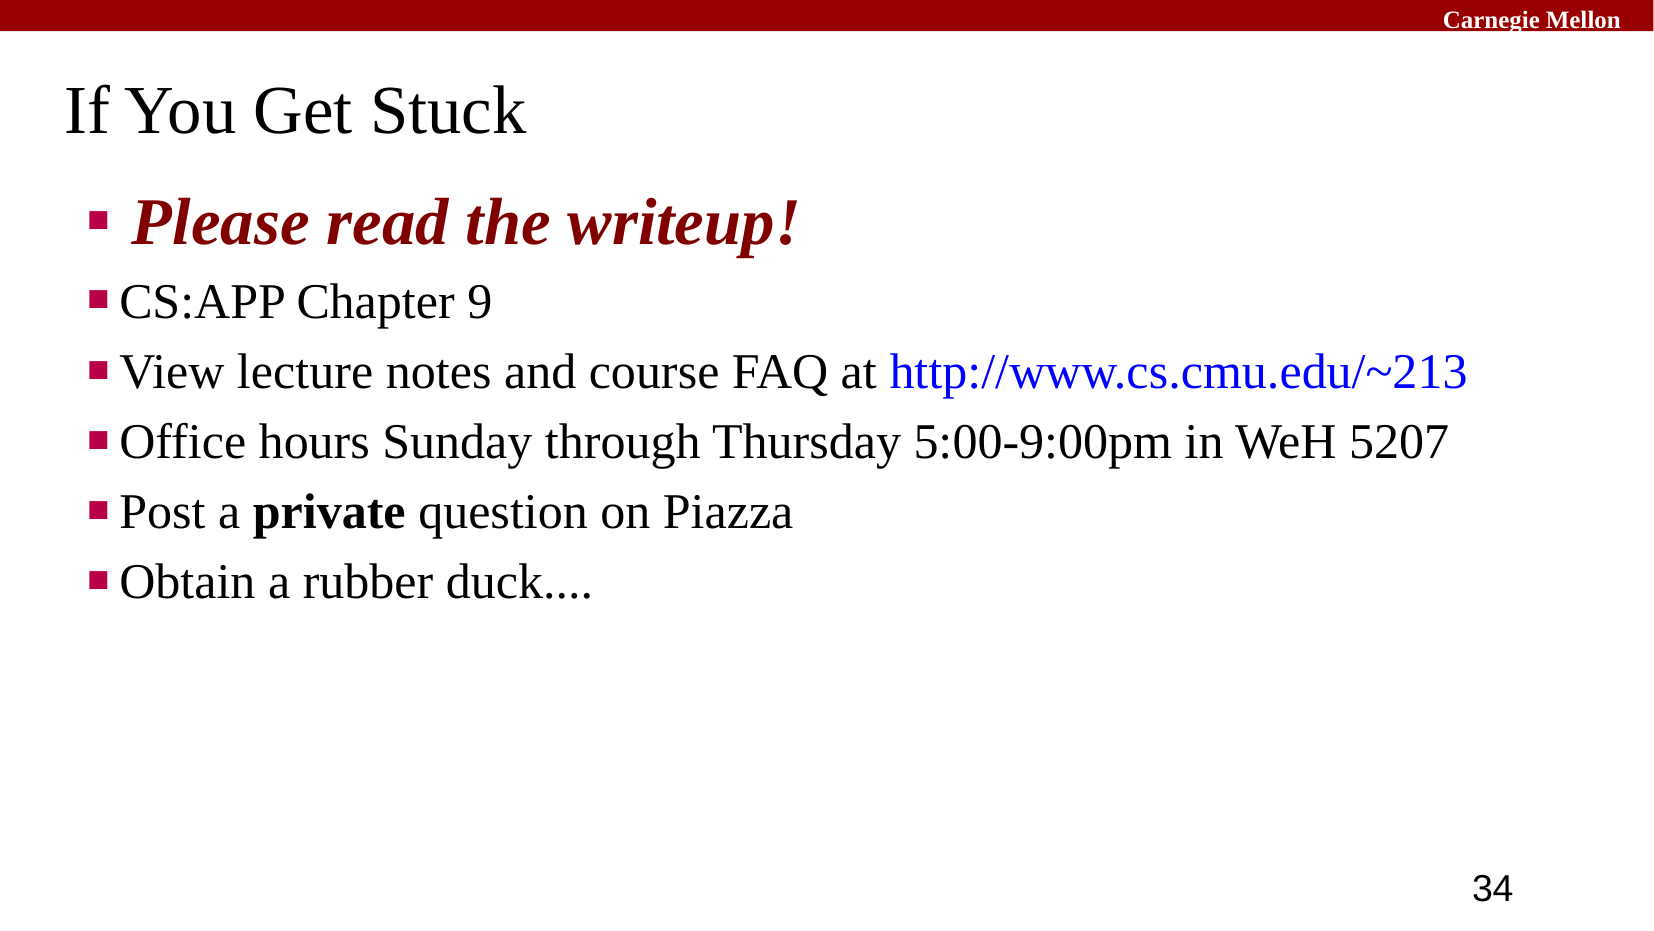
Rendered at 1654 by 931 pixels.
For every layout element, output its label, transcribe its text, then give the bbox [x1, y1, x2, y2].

title If You Get Stuck [64, 58, 1576, 163]
list Please read the writeup! CS:APP Chapter 9 View lecture notes and course FAQ at http://www.cs.cmu.edu/~213 Office hours Sunday through Thursday 5:00-9:00pm in WeH 5207 Post a private question on Piazza Obtain a rubber duck.... [71, 184, 1576, 859]
